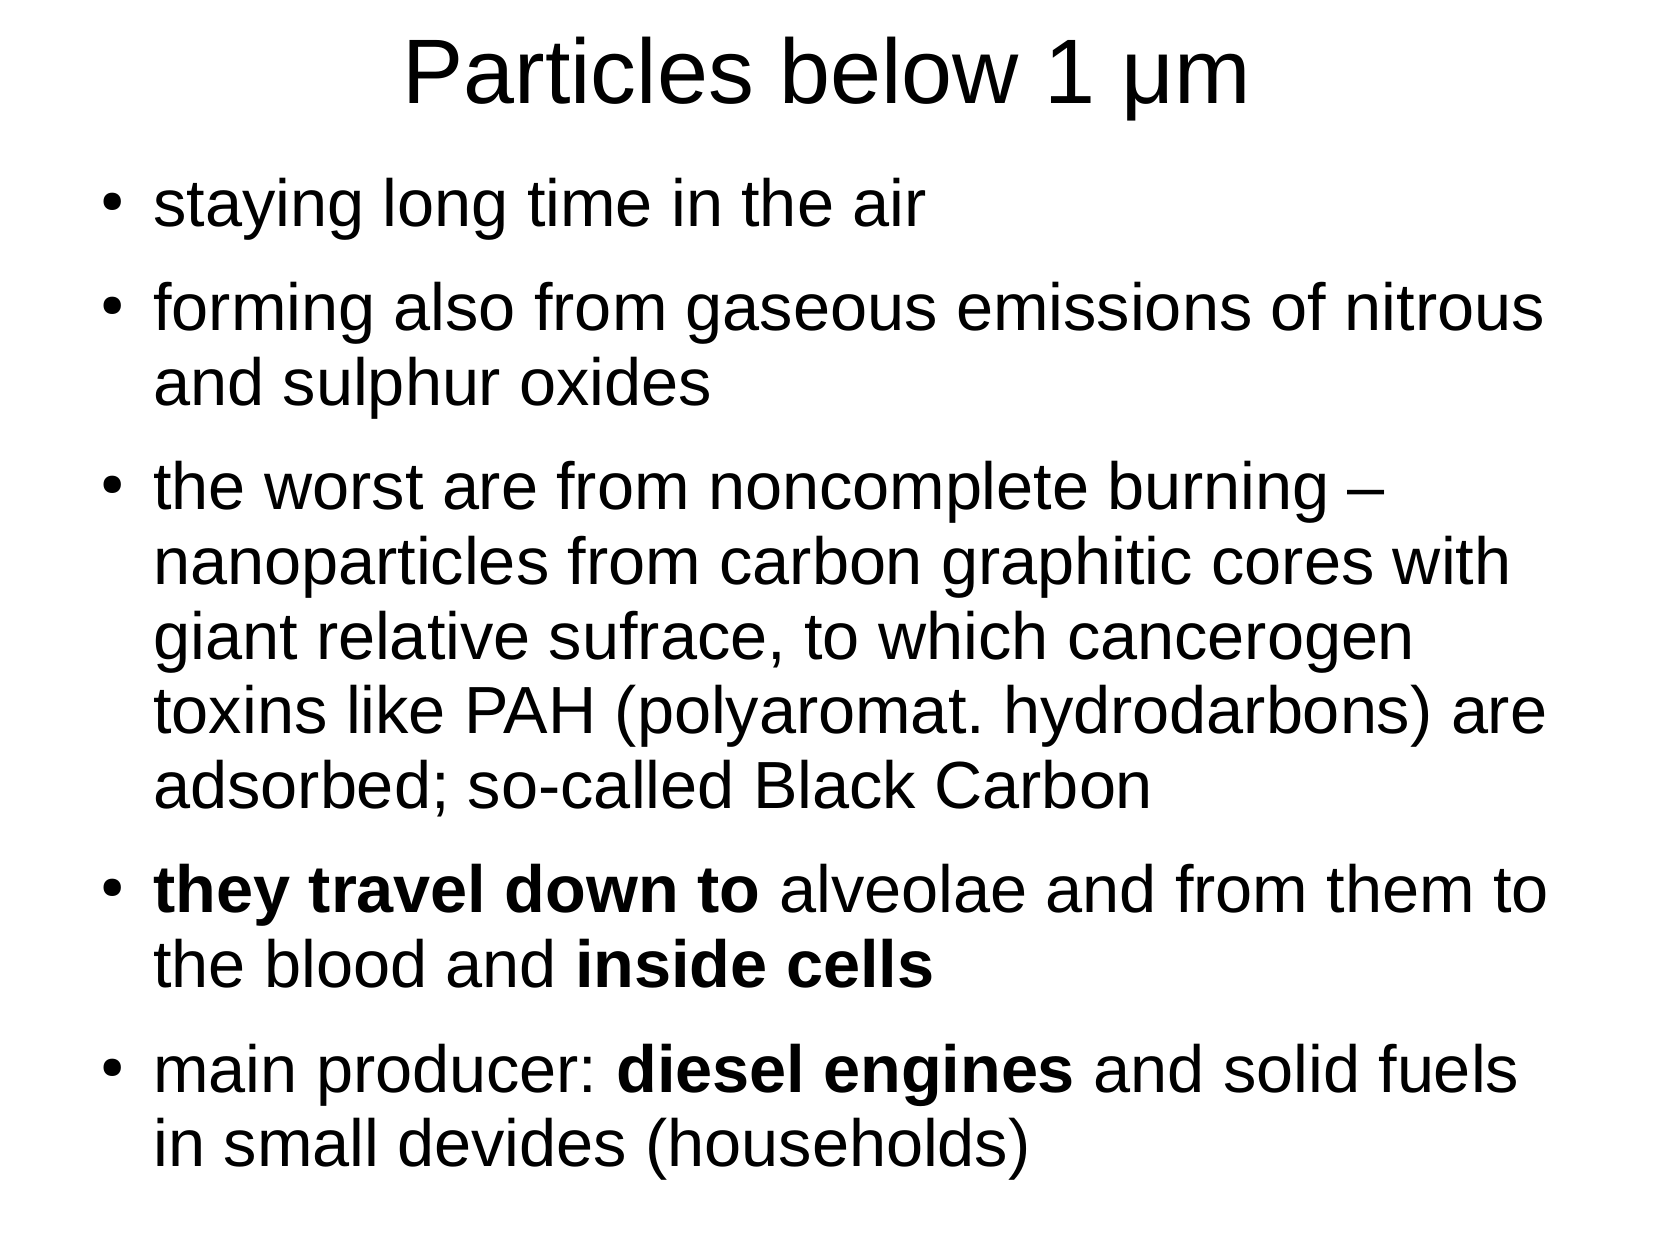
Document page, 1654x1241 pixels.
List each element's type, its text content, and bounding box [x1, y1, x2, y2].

title Particles below 1 μm [82, 20, 1571, 124]
list staying long time in the air forming also from gaseous emissions of nitrous and sulphur oxides the worst are from noncomplete burning – nanoparticles from carbon graphitic cores with giant relative sufrace, to which cancerogen toxins like PAH (polyaromat. hydrodarbons) are adsorbed; so-called Black Carbon they travel down to alveolae and from them to the blood and inside cells main producer: diesel engines and solid fuels in small devides (households) [82, 165, 1571, 1182]
